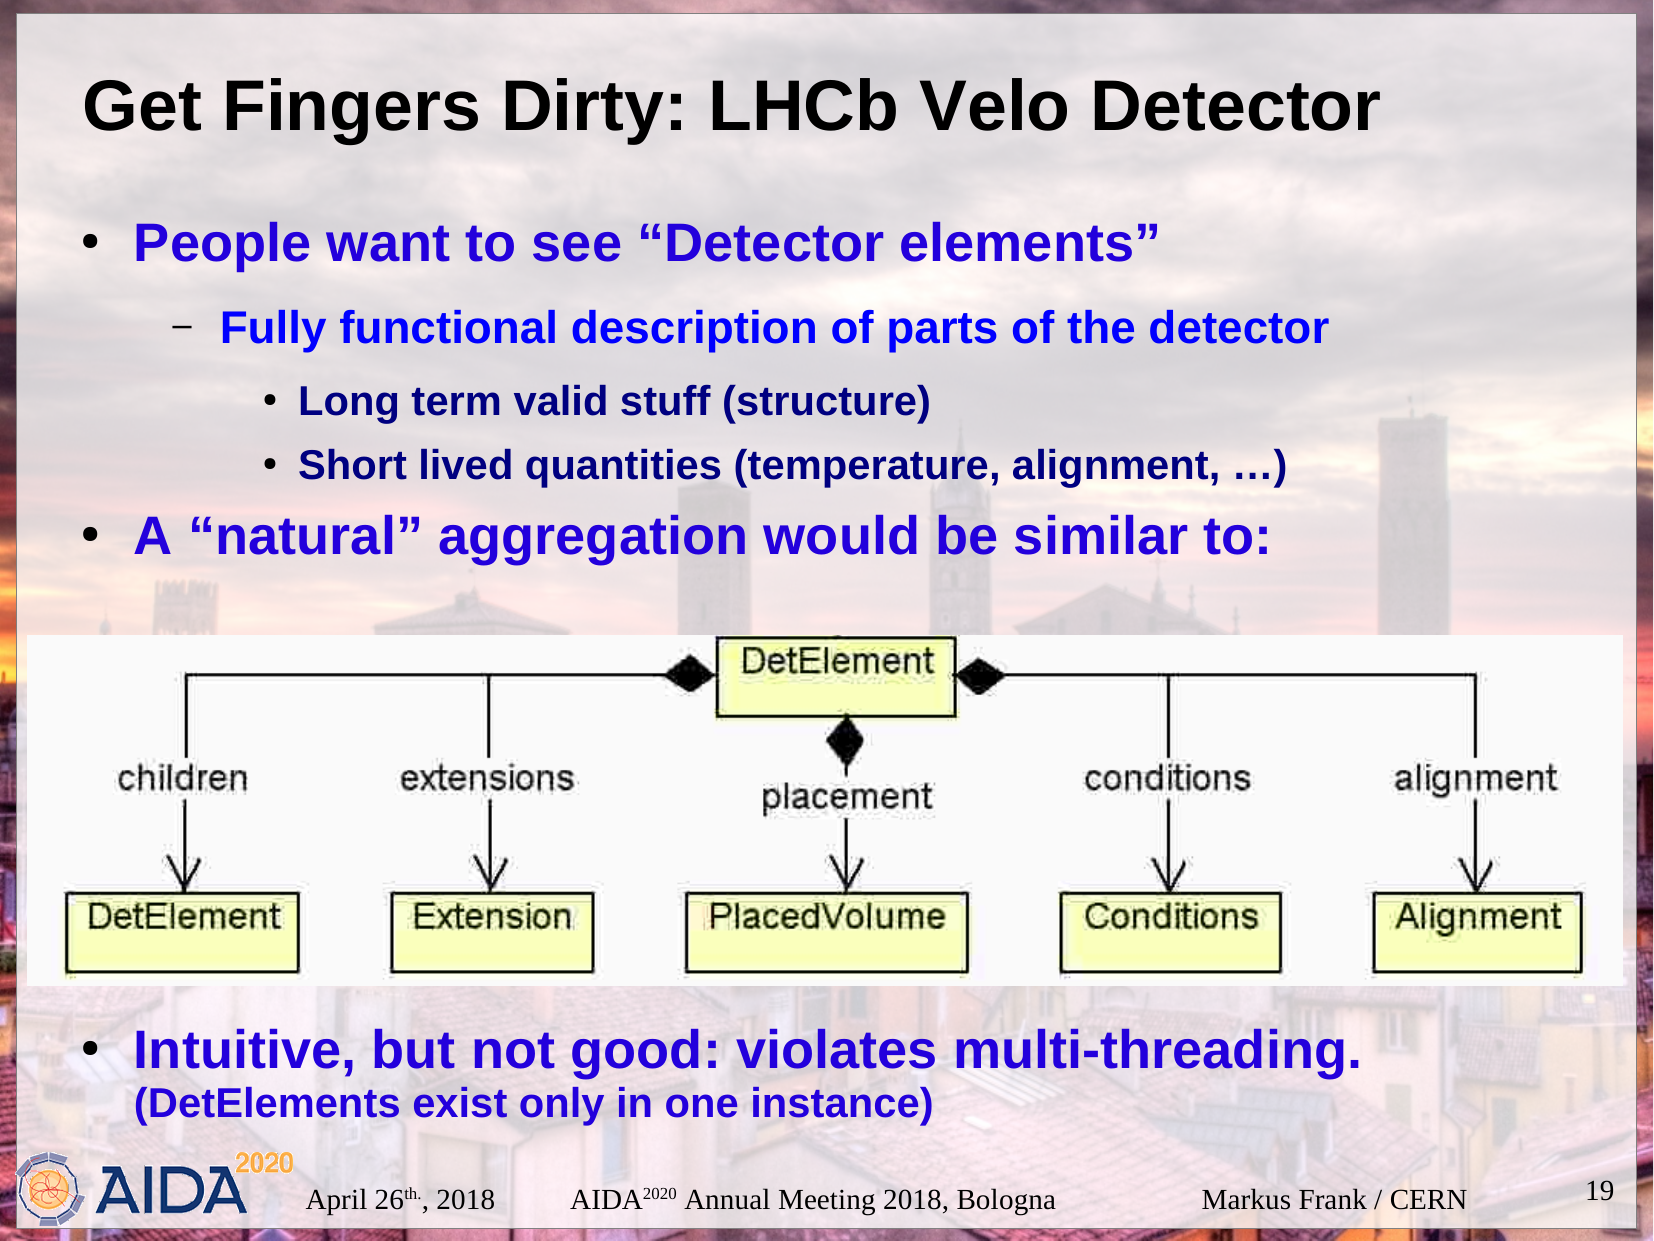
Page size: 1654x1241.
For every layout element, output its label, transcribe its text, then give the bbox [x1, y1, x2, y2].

picture [0, 0, 1654, 1241]
list People want to see “Detector elements” Fully functional description of parts of the detector Long term valid stuff (structure) Short lived quantities (temperature, alignment, …) A “natural” aggregation would be similar to: Intuitive, but not good: violates multi-threading. (DetElements exist only in one instance) [63, 212, 1611, 635]
list People want to see “Detector elements” Fully functional description of parts of the detector Long term valid stuff (structure) Short lived quantities (temperature, alignment, …) A “natural” aggregation would be similar to: Intuitive, but not good: violates multi-threading. (DetElements exist only in one instance) [63, 986, 1611, 1127]
title Get Fingers Dirty: LHCb Velo Detector [82, 19, 1535, 191]
